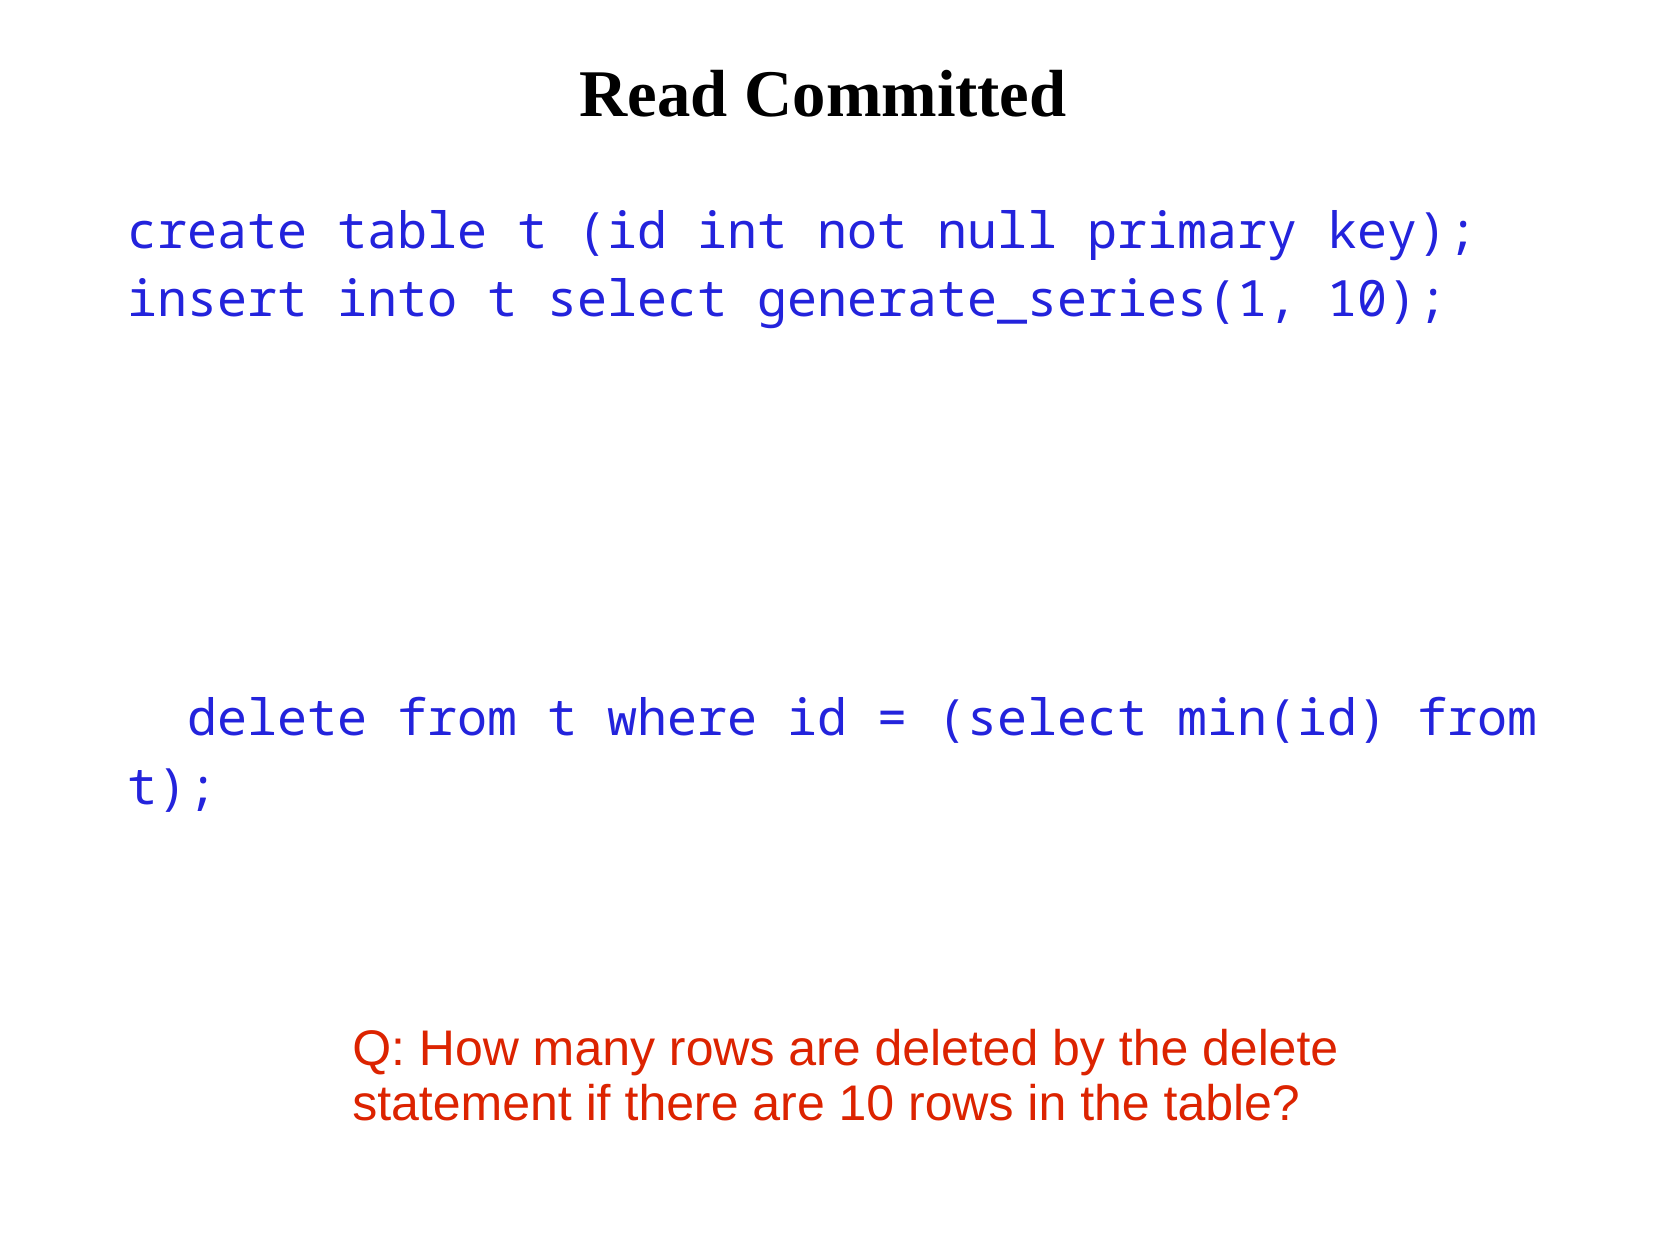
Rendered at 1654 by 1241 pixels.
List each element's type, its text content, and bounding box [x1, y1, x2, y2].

text_box create table t (id int not null primary key); insert into t select generate_series(1, 10); [112, 187, 1538, 338]
title Read Committed [112, 37, 1535, 151]
text_box Q: How many rows are deleted by the delete statement if there are 10 rows in the table? [337, 1012, 1576, 1163]
text_box delete from t where id = (select min(id) from t); [112, 675, 1576, 751]
